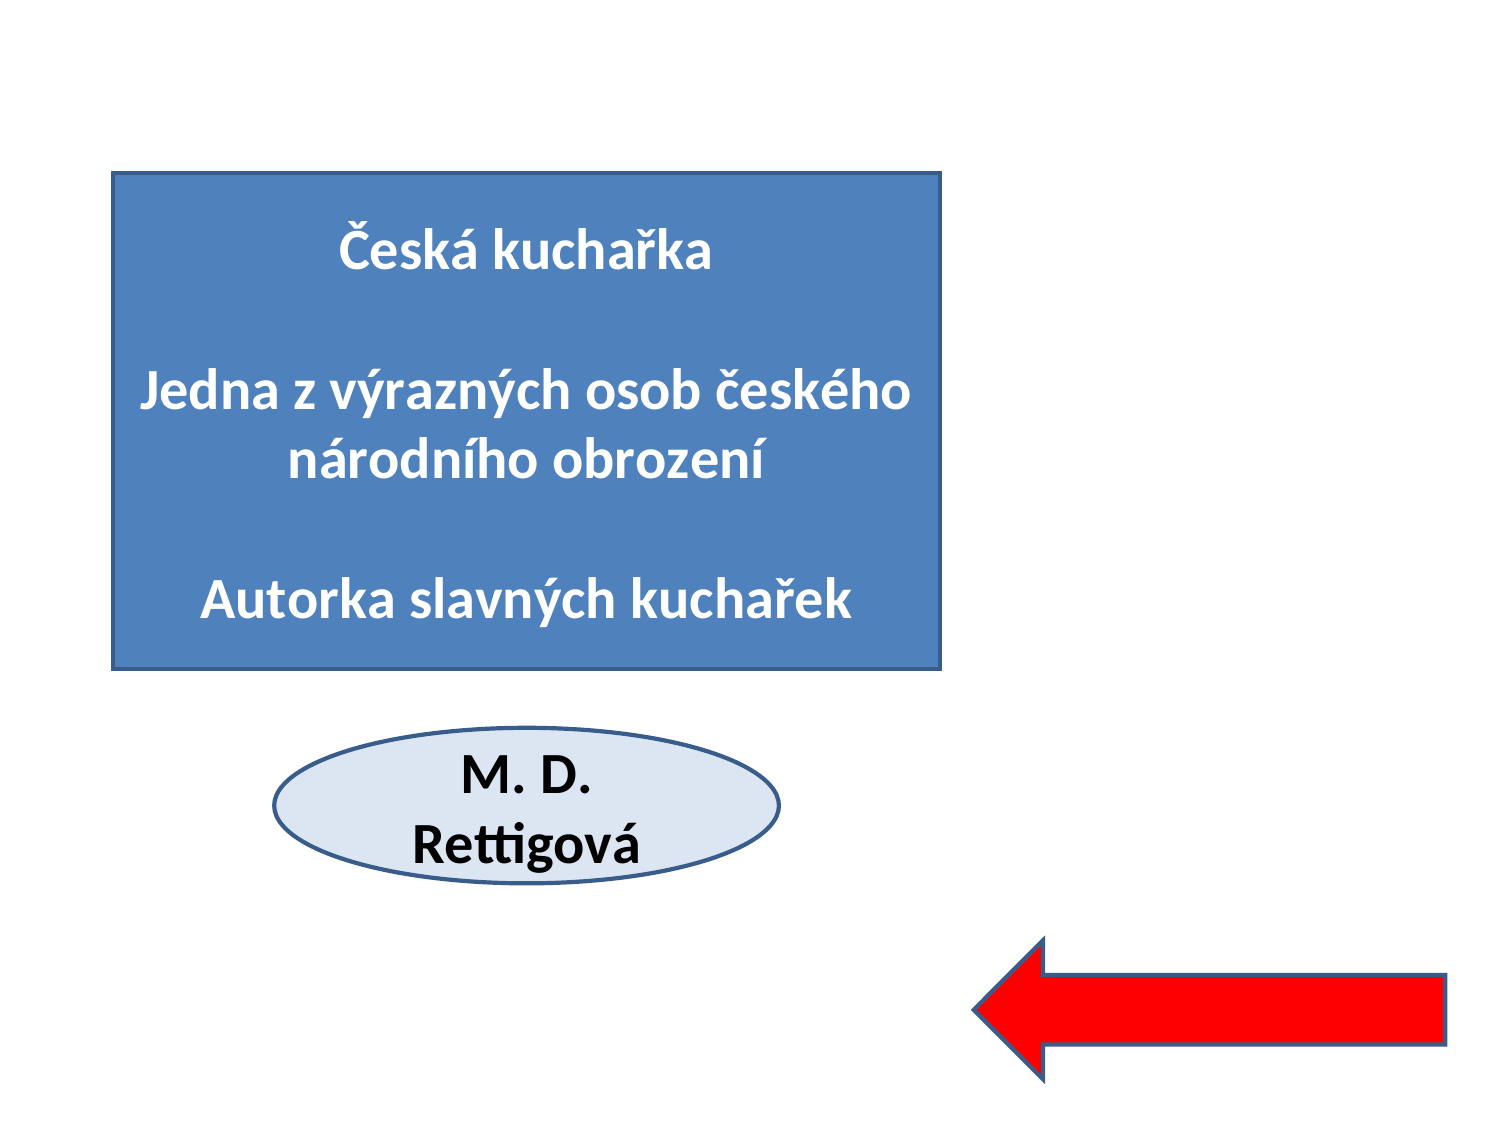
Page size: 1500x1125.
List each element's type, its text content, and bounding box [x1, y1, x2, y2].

text_box Česká kuchařka Jedna z výrazných osob českého národního obrození Autorka slavných kuchařek [112, 172, 940, 669]
text_box [973, 940, 1446, 1080]
text_box M. D. Rettigová [274, 727, 779, 884]
